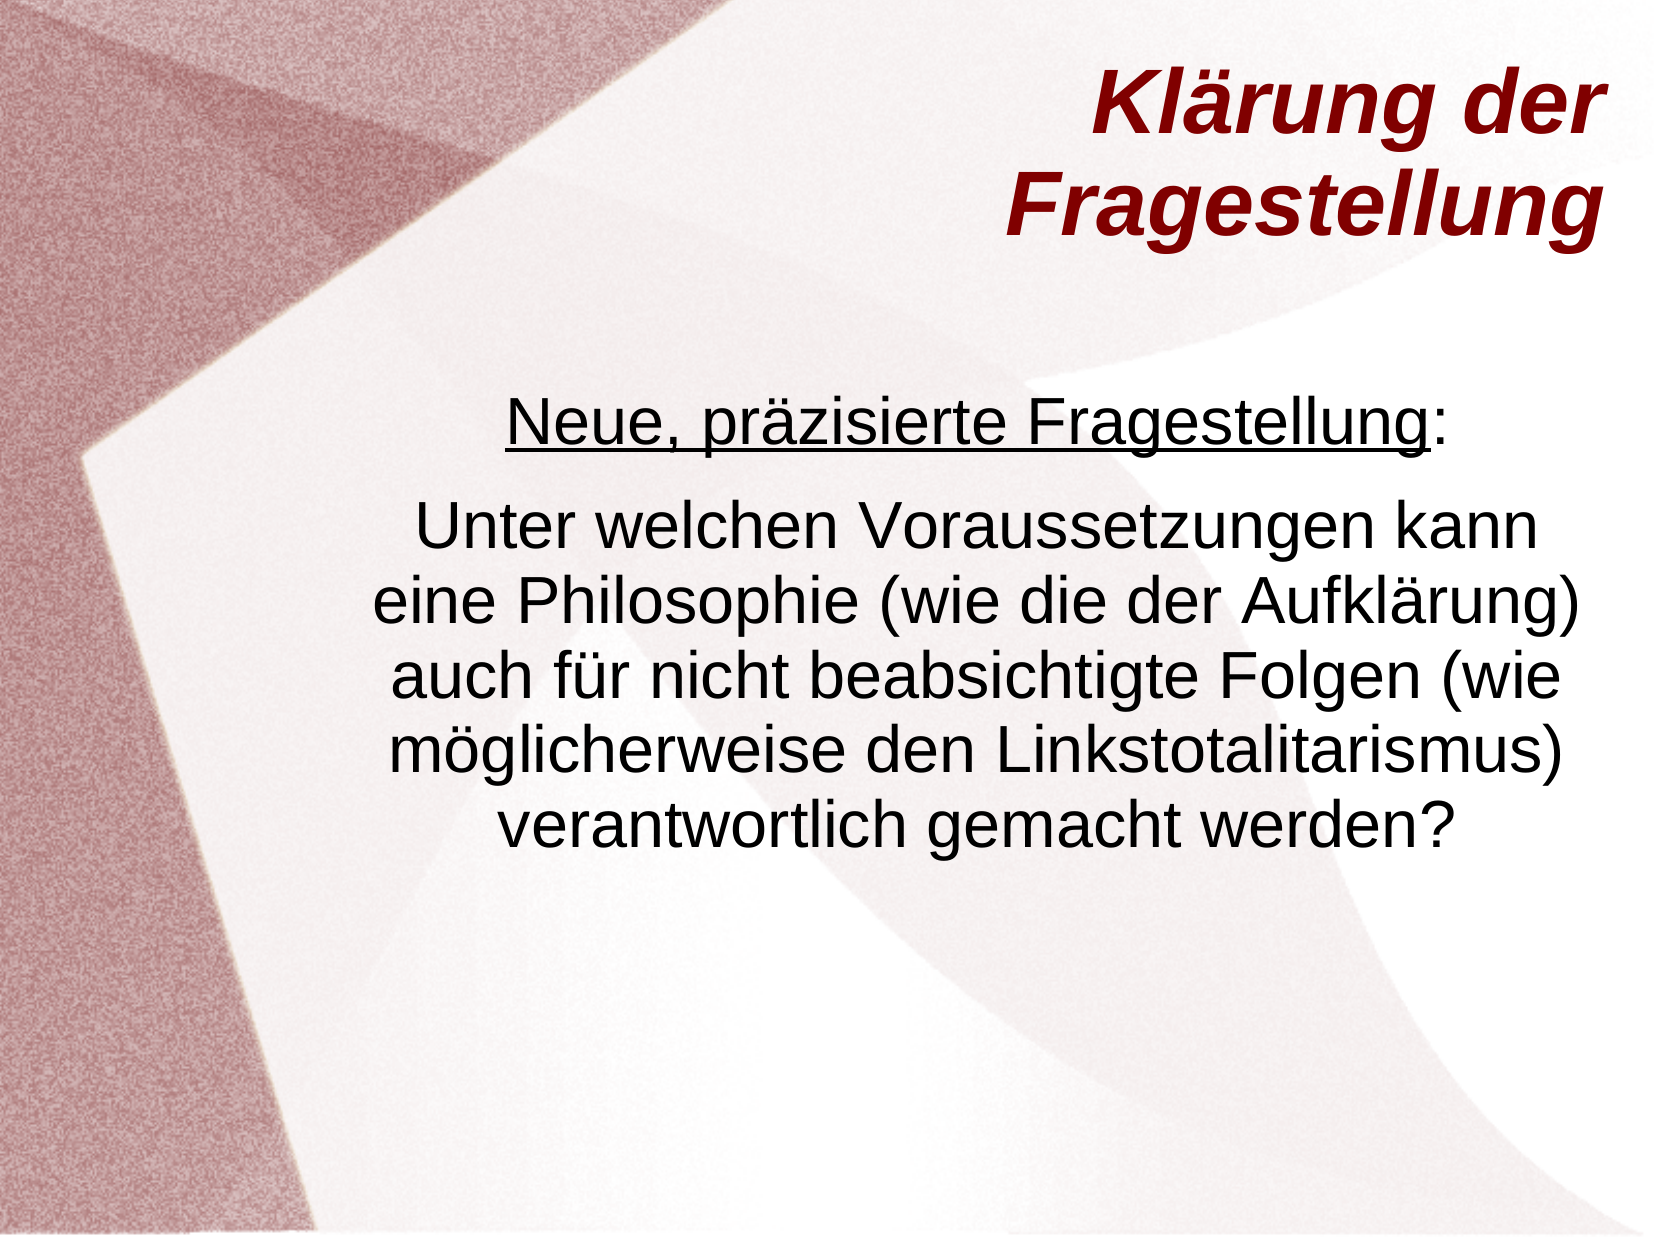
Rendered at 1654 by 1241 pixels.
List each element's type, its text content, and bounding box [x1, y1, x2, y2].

picture [0, 0, 1654, 1241]
title Klärung der Fragestellung [596, 50, 1607, 256]
list Neue, präzisierte Fragestellung: Unter welchen Voraussetzungen kann eine Philosophie (wie die der Aufklärung) auch für nicht beabsichtigte Folgen (wie möglicherweise den Linkstotalitarismus) verantwortlich gemacht werden? [354, 383, 1601, 901]
